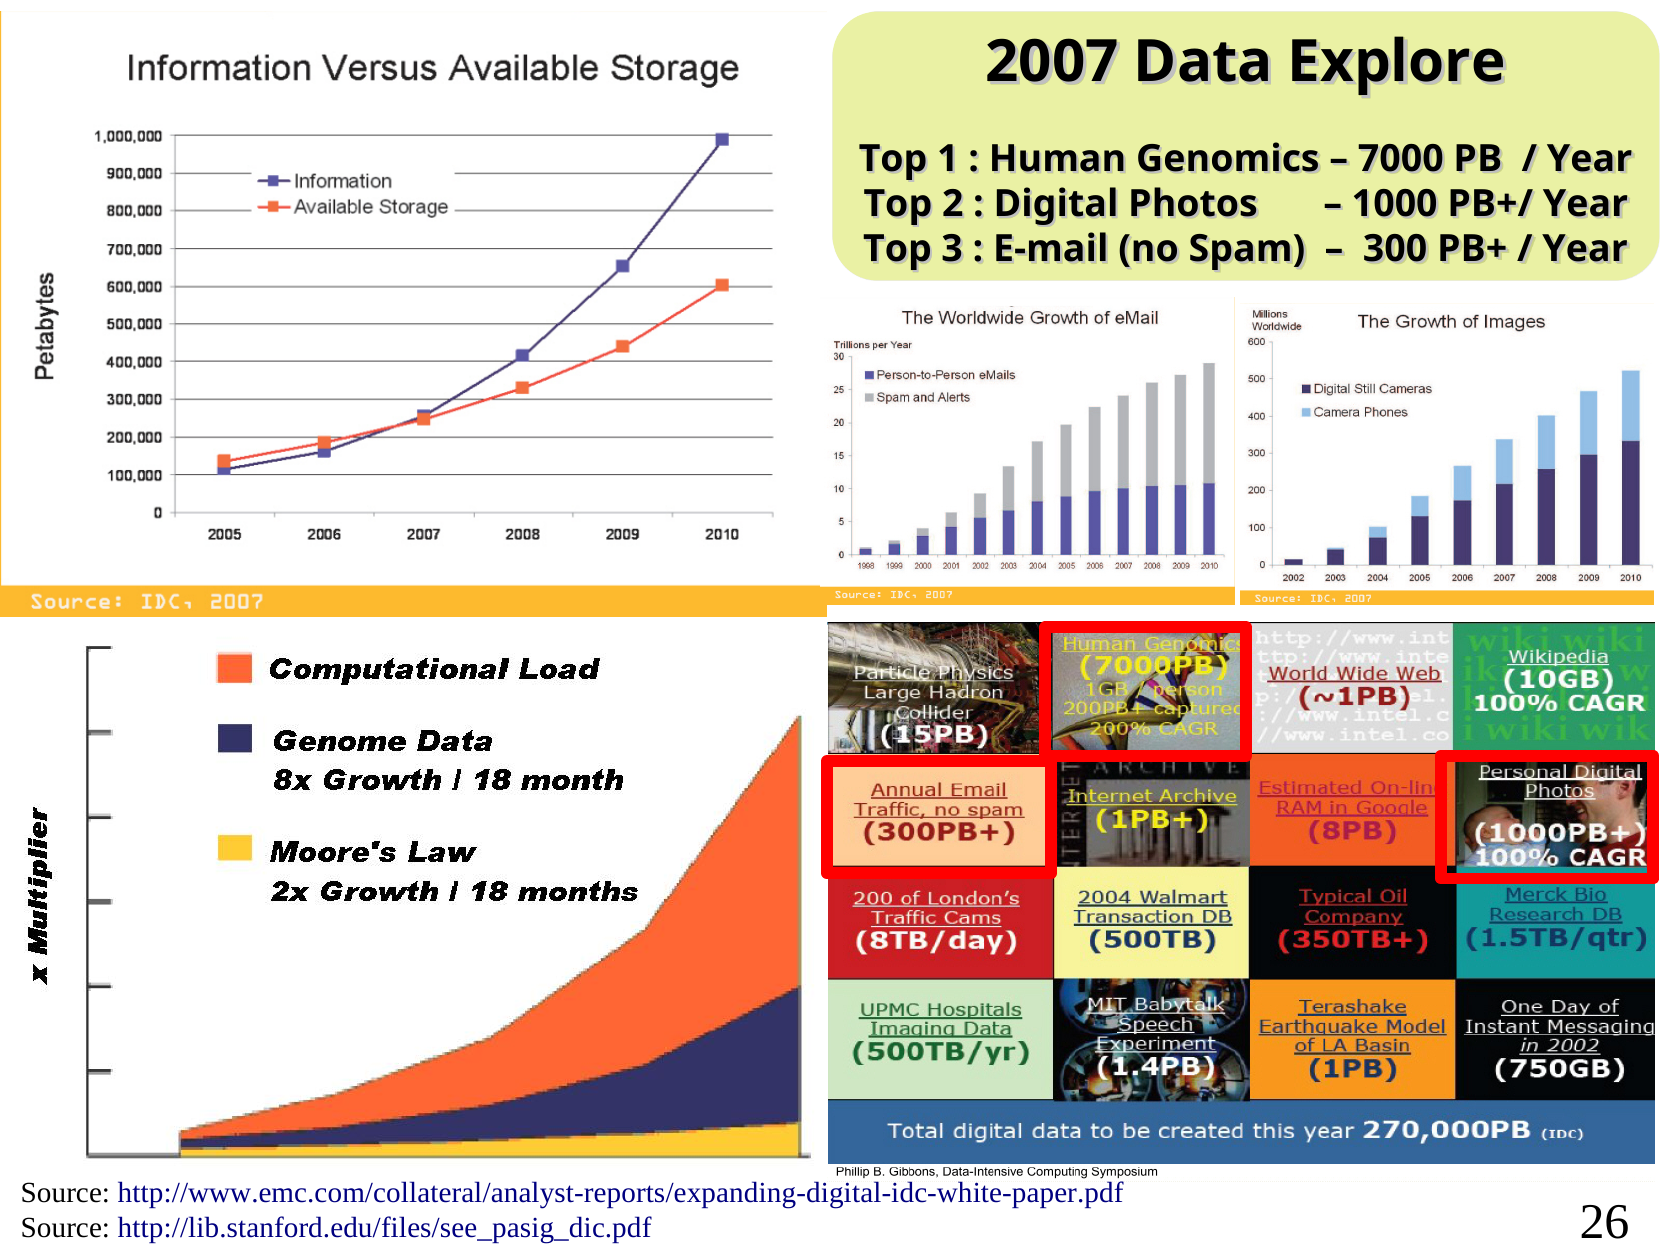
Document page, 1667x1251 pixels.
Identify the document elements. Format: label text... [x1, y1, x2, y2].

text_box Source: http://www.emc.com/collateral/analyst-reports/expanding-digital-idc-white-paper.pdf Source: http://lib.stanford.edu/files/see_pasig_dic.pdf [5, 1165, 1276, 1251]
picture [1240, 303, 1654, 605]
picture [833, 767, 1045, 867]
picture [0, 621, 1655, 1182]
picture [1051, 633, 1240, 750]
picture [1447, 762, 1647, 873]
text_box 2007 Data Explore Top 1 : Human Genomics – 7000 PB / Year Top 2 : Digital Photos – 1000 PB+/ Year Top 3 : E-mail (no Spam) – 300 PB+ / Year [832, 11, 1660, 281]
picture [0, 11, 1235, 617]
